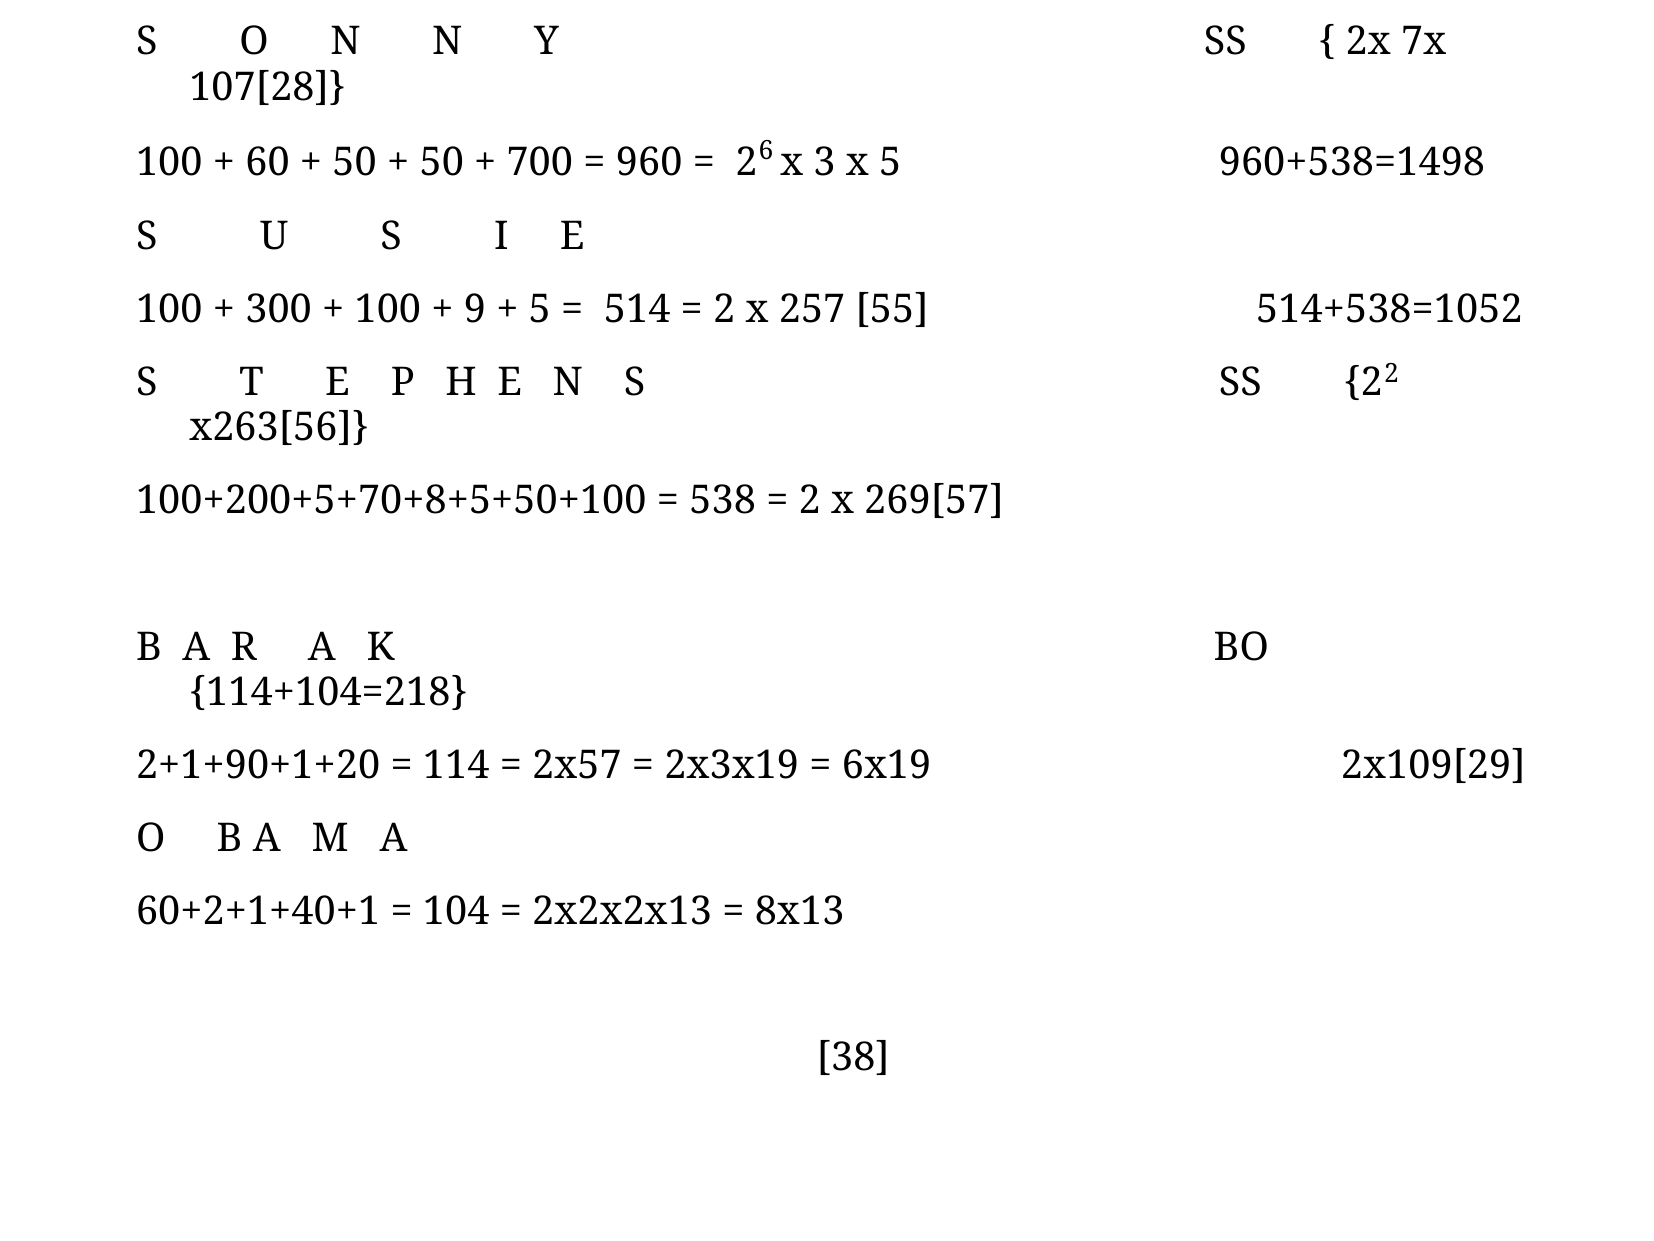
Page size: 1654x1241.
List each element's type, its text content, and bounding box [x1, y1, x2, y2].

list S O N N Y SS { 2x 7x 107[28]} 100 + 60 + 50 + 50 + 700 = 960 = 26 x 3 x 5 960+538=1498 S U S I E 100 + 300 + 100 + 9 + 5 = 514 = 2 x 257 [55] 514+538=1052 S T E P H E N S SS {22 x263[56]} 100+200+5+70+8+5+50+100 = 538 = 2 x 269[57] B A R A K BO {114+104=218} 2+1+90+1+20 = 114 = 2x57 = 2x3x19 = 6x19 2x109[29] O B A M A 60+2+1+40+1 = 104 = 2x2x2x13 = 8x13 [38] [82, 16, 1571, 1086]
